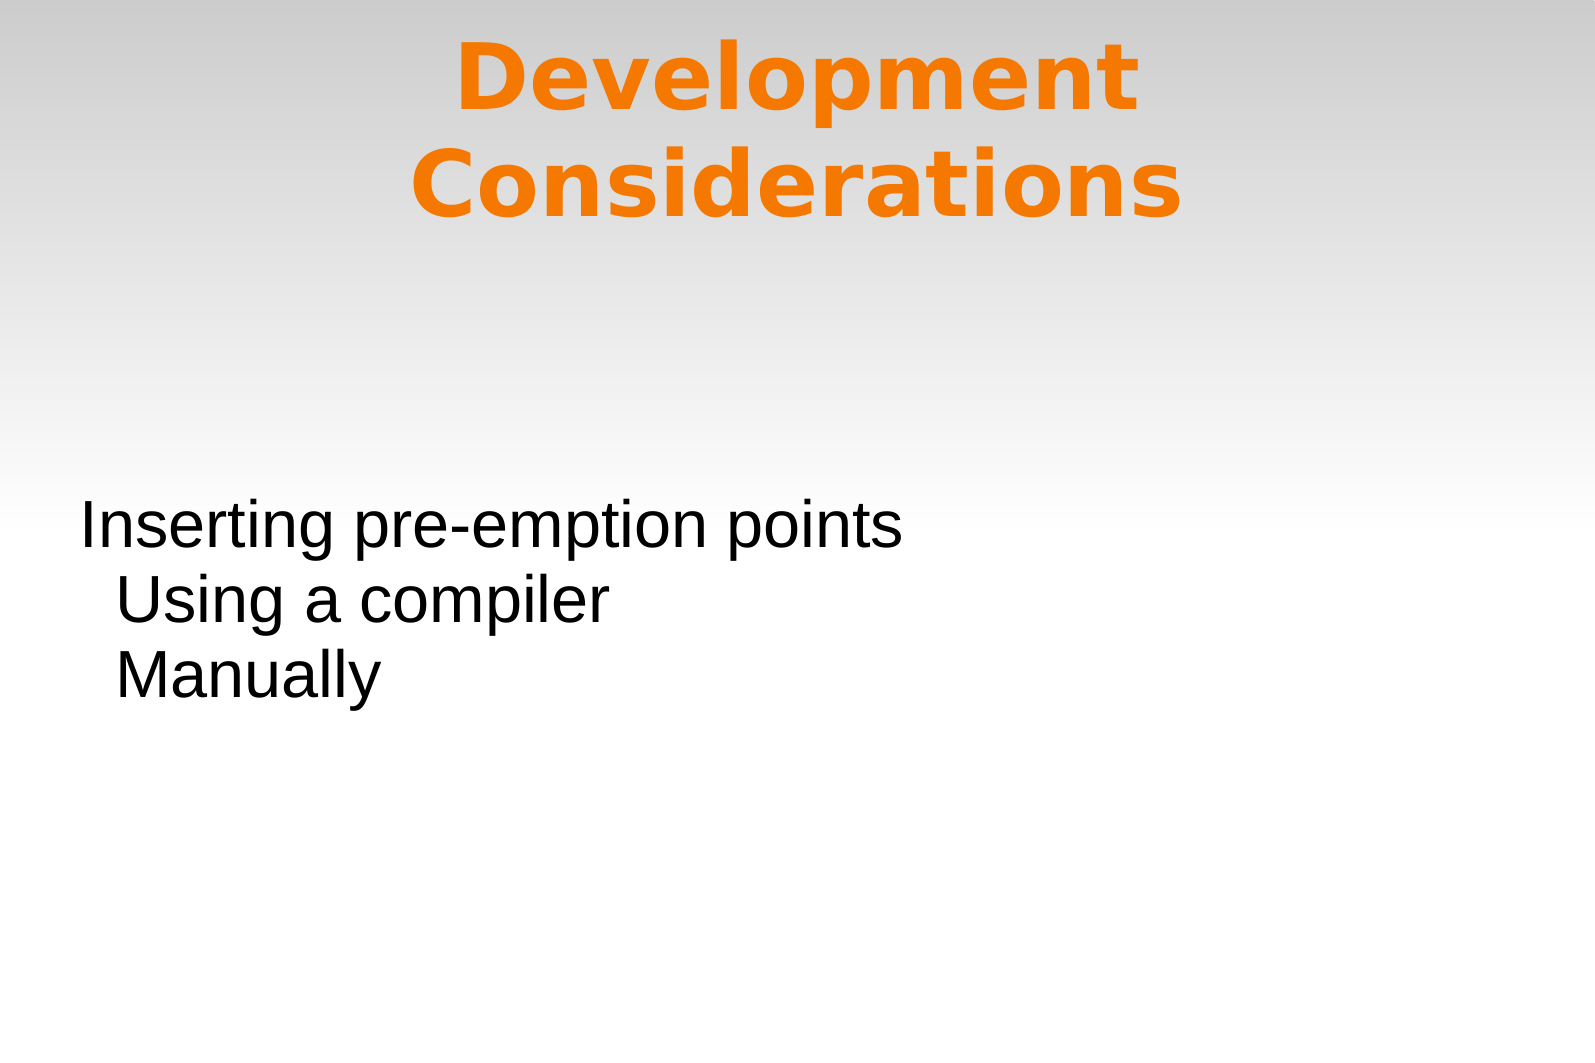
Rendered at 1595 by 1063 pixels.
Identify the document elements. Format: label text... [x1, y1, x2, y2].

title Development Considerations [79, 24, 1515, 239]
subtitle Inserting pre-emption points Using a compiler Manually [79, 256, 1515, 943]
